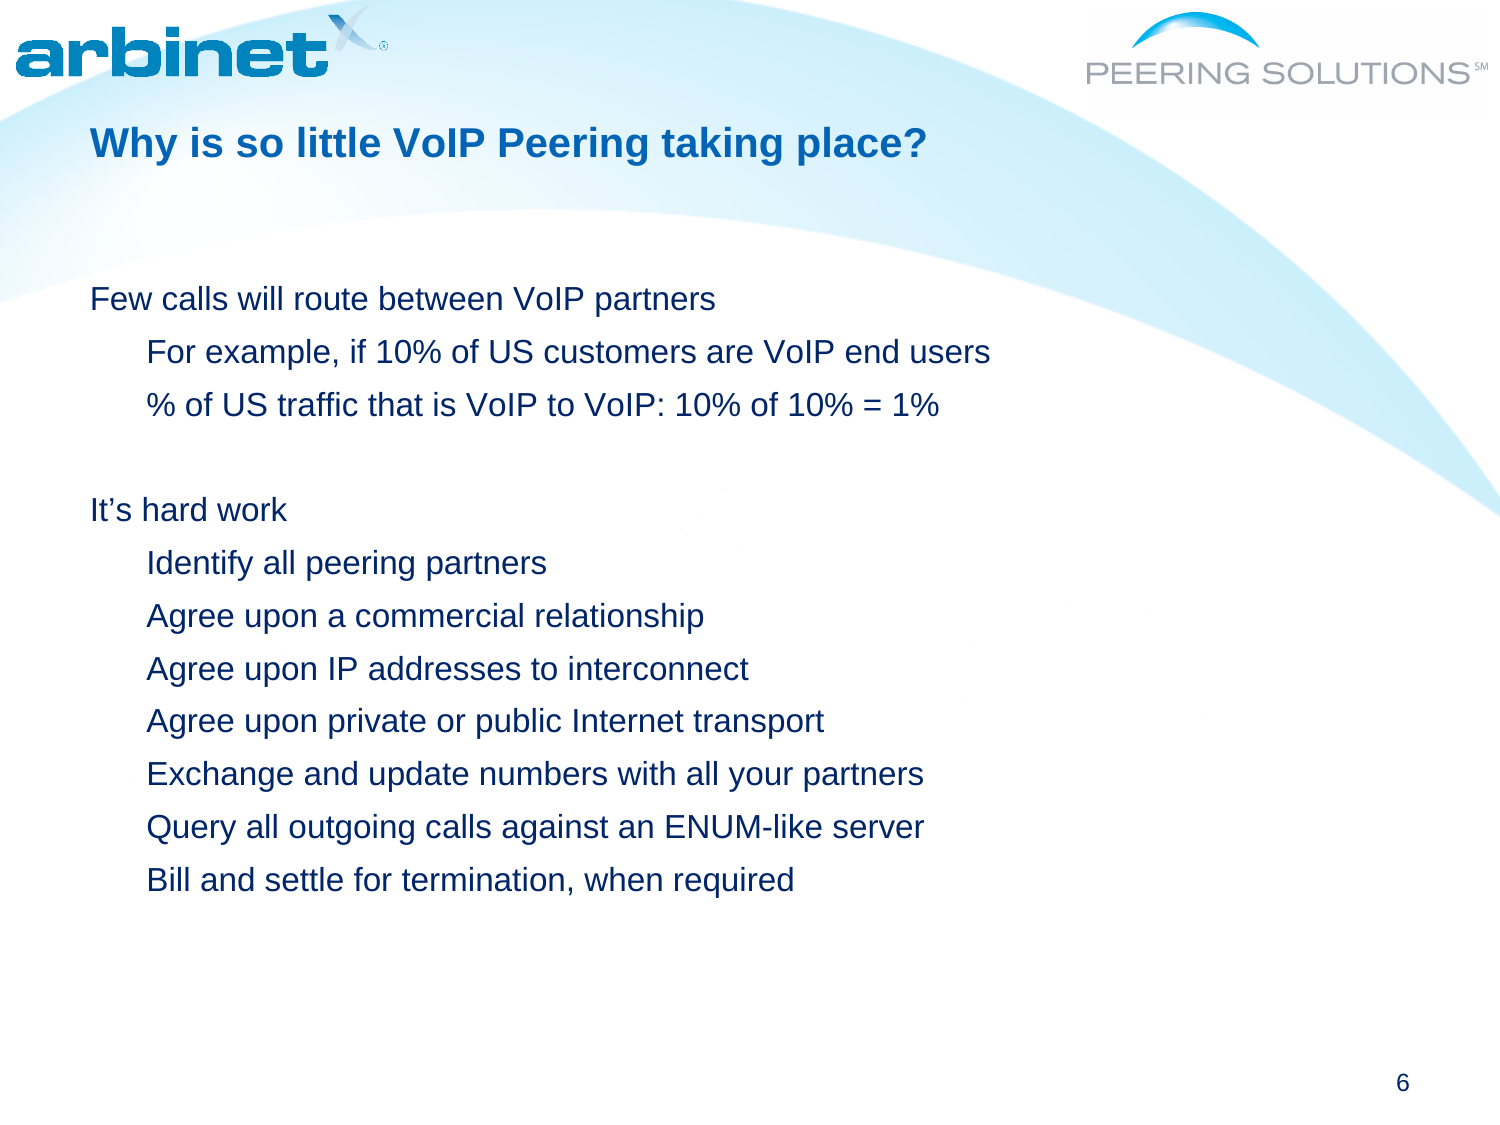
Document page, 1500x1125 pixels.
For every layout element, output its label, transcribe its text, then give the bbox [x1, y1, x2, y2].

title Why is so little VoIP Peering taking place? [75, 112, 1426, 178]
list Few calls will route between VoIP partners For example, if 10% of US customers are VoIP end users % of US traffic that is VoIP to VoIP: 10% of 10% = 1% It’s hard work Identify all peering partners Agree upon a commercial relationship Agree upon IP addresses to interconnect Agree upon private or public Internet transport Exchange and update numbers with all your partners Query all outgoing calls against an ENUM-like server Bill and settle for termination, when required [74, 265, 1450, 1063]
picture [0, 0, 1500, 1125]
